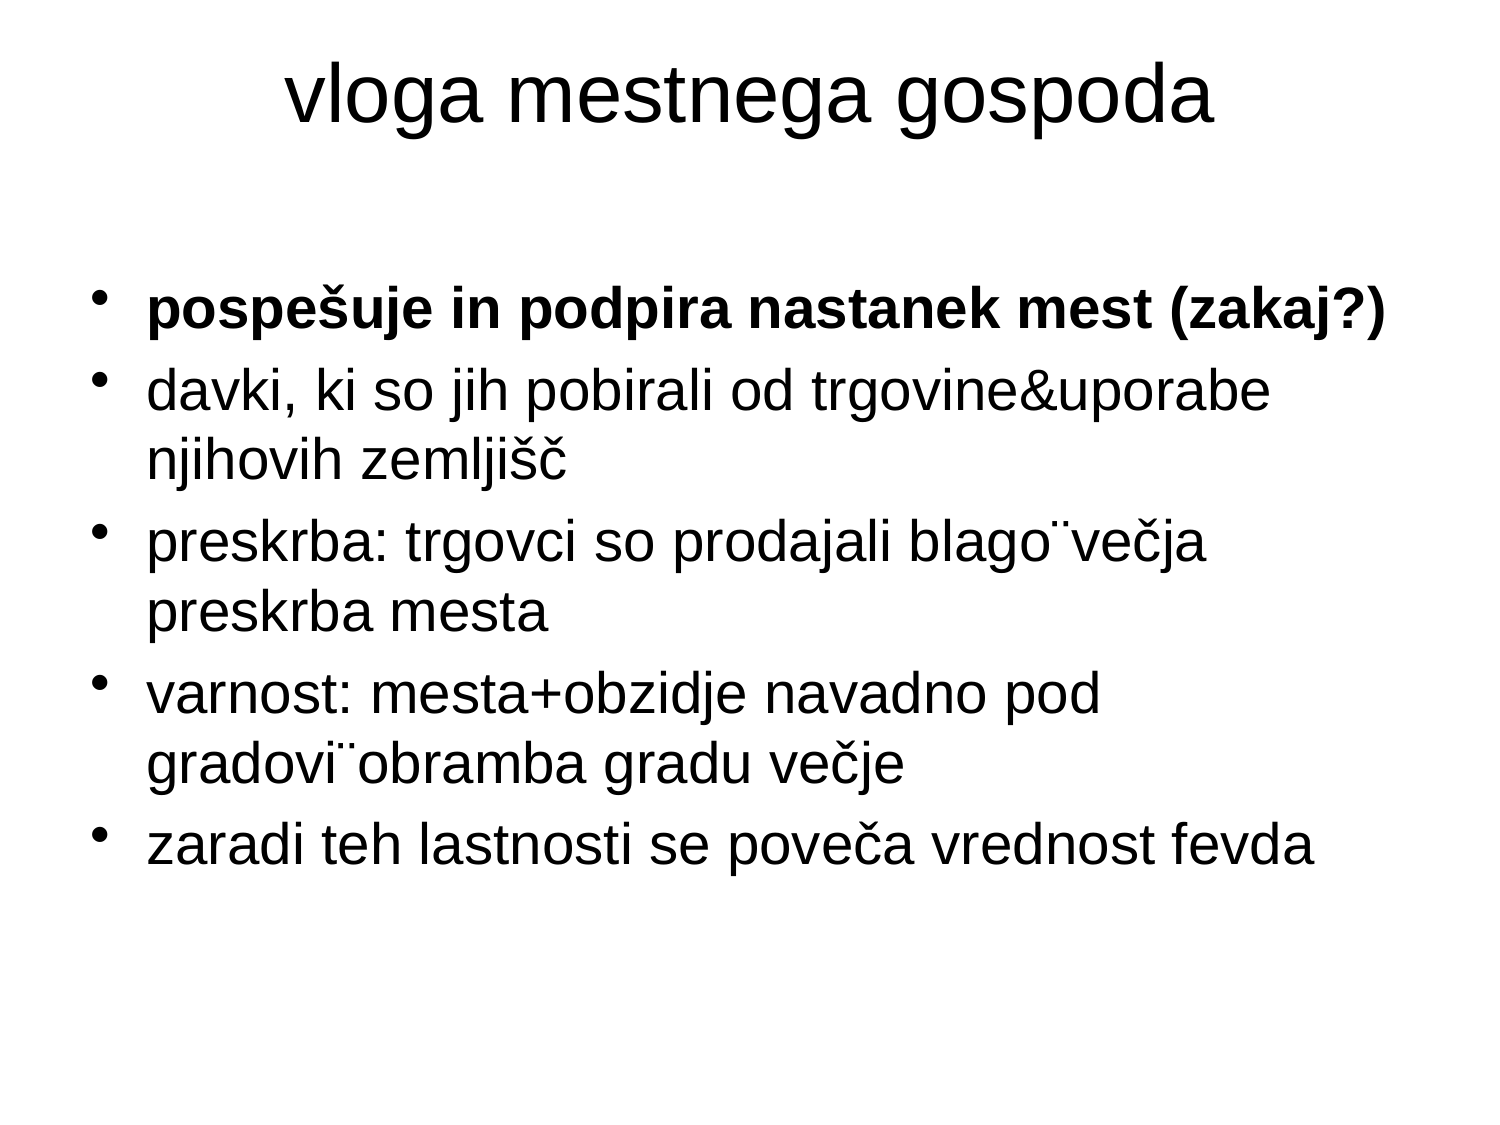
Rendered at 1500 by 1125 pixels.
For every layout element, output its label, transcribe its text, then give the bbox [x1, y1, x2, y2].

list pospešuje in podpira nastanek mest (zakaj?) davki, ki so jih pobirali od trgovine&uporabe njihovih zemljišč preskrba: trgovci so prodajali blago¨večja preskrba mesta varnost: mesta+obzidje navadno pod gradovi¨obramba gradu večje zaradi teh lastnosti se poveča vrednost fevda [75, 262, 1425, 1005]
title vloga mestnega gospoda [75, 45, 1425, 233]
